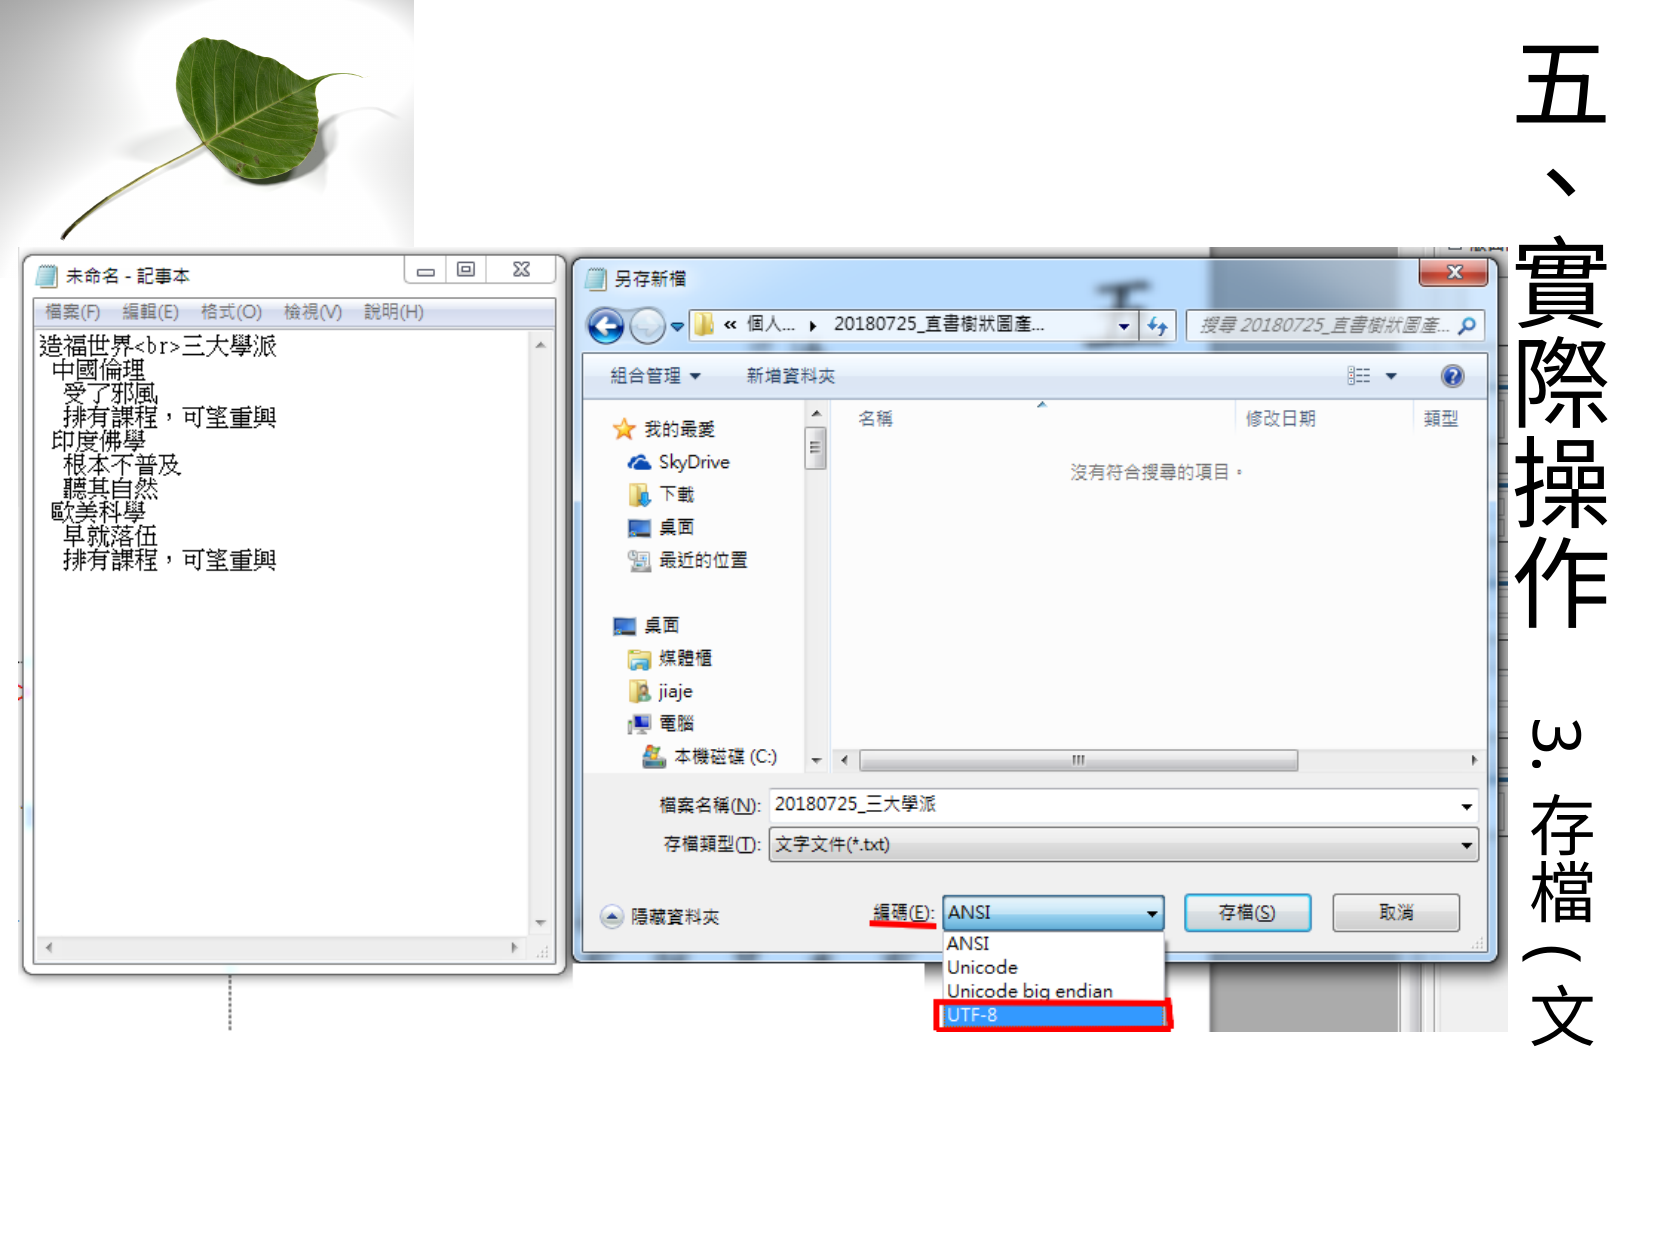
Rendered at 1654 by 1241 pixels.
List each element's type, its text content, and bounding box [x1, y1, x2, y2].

picture [0, 0, 1508, 1032]
text_box 五、實際操作 [1488, 17, 1642, 650]
text_box 3.存檔(文字) [1511, 702, 1619, 1123]
